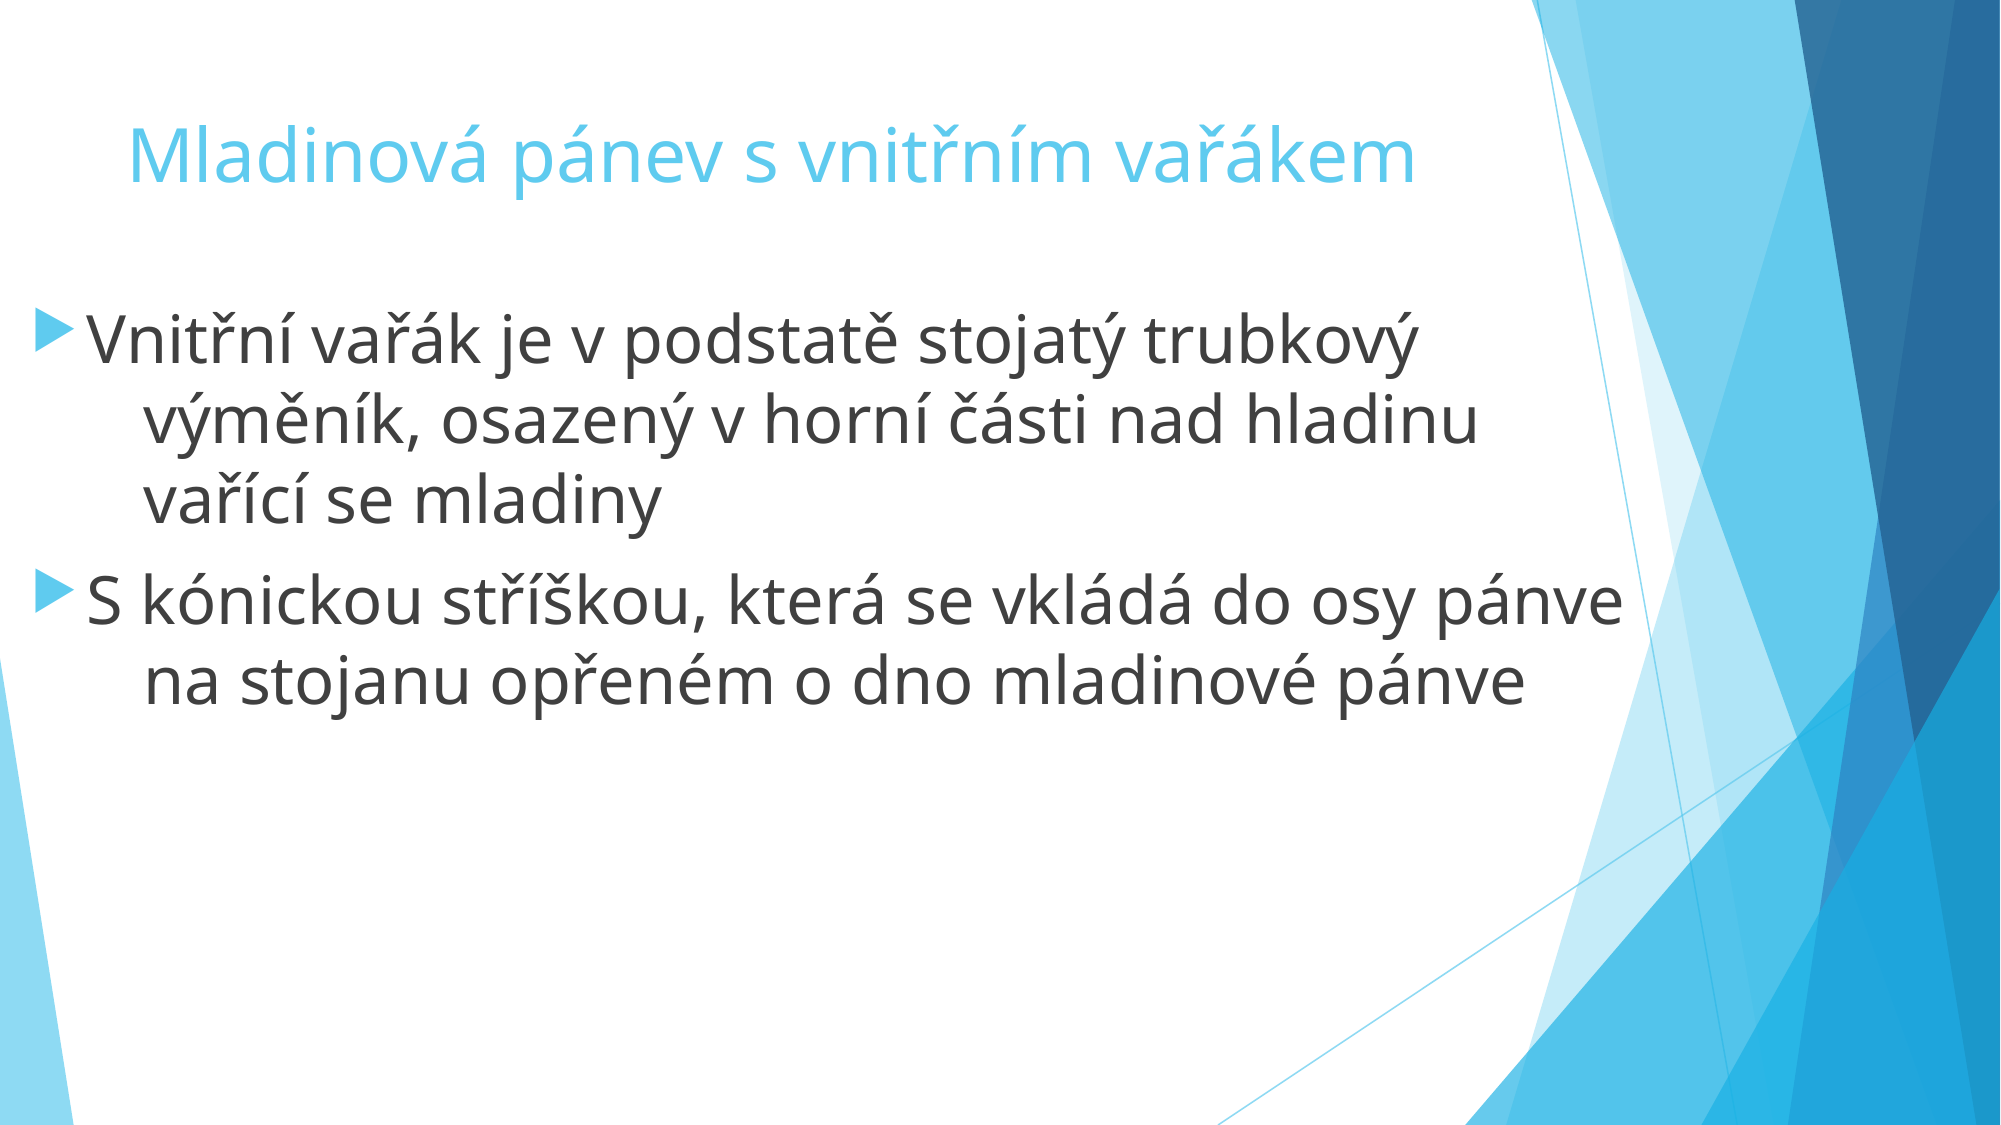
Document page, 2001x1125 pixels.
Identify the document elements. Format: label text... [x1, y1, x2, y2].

list Vnitřní vařák je v podstatě stojatý trubkový výměník, osazený v horní části nad hladinu vařící se mladiny S kónickou stříškou, která se vkládá do osy pánve na stojanu opřeném o dno mladinové pánve [15, 289, 1664, 927]
title Mladinová pánev s vnitřním vařákem [111, 99, 1522, 289]
